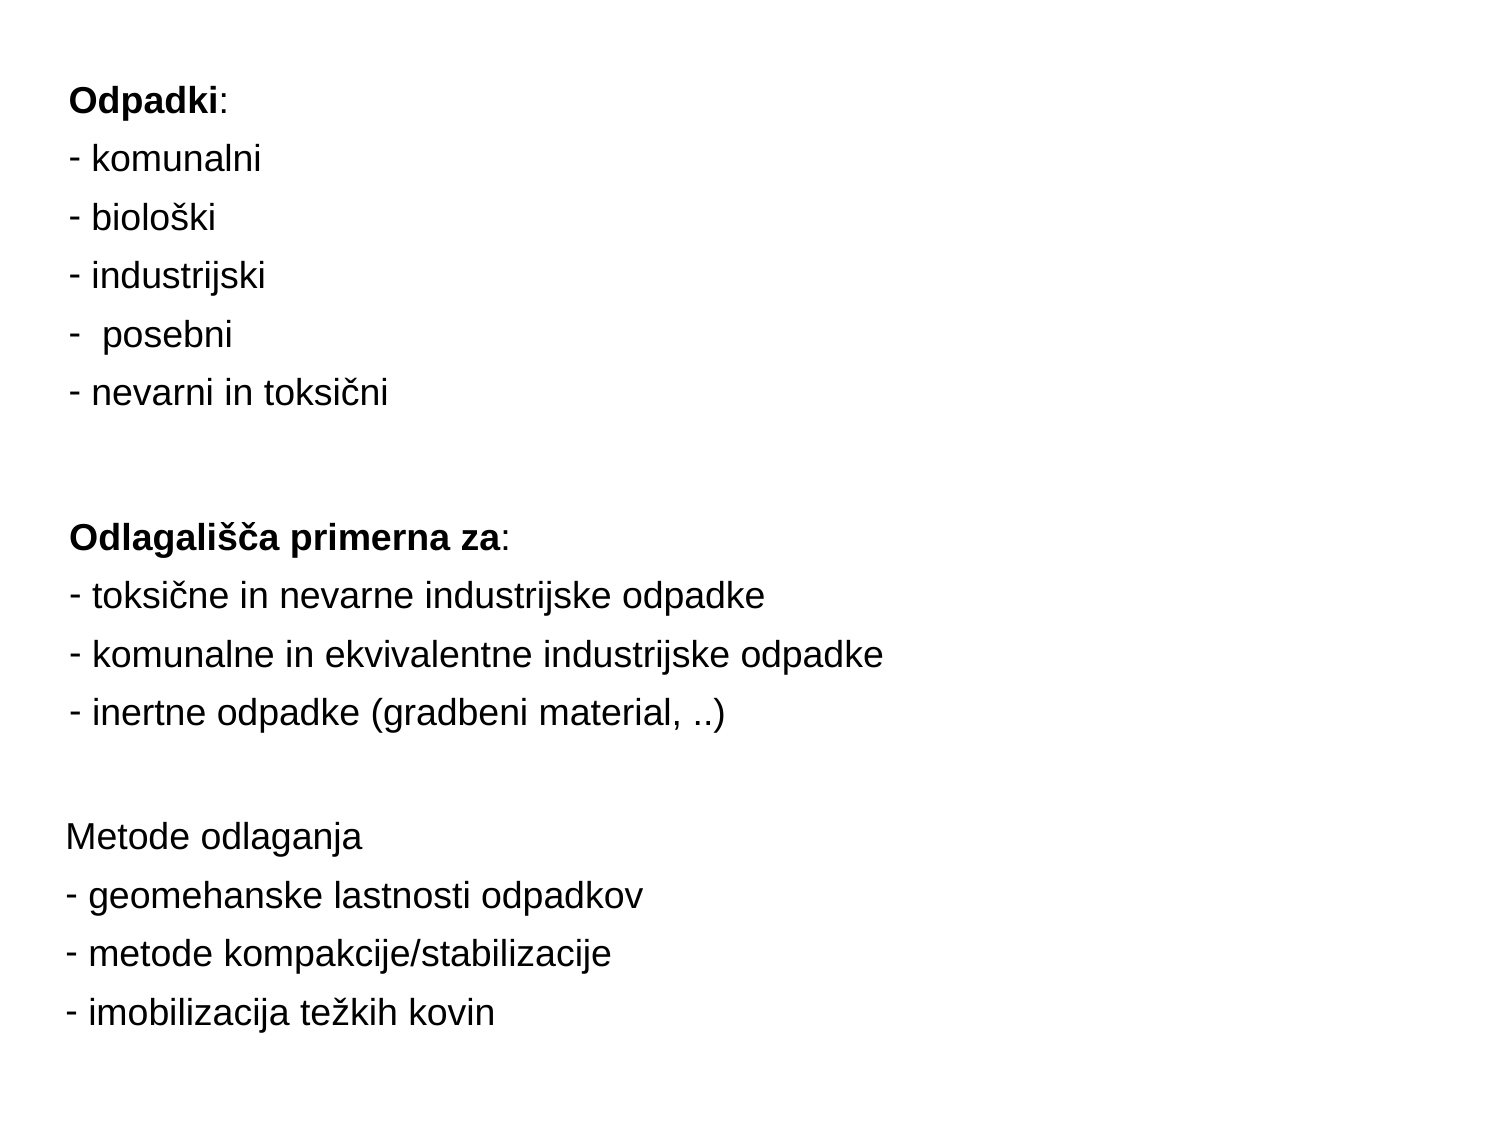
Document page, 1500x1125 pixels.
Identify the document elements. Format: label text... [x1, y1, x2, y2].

text_box Odpadki: komunalni biološki industrijski posebni nevarni in toksični [53, 54, 404, 421]
text_box Metode odlaganja geomehanske lastnosti odpadkov metode kompakcije/stabilizacije imobilizacija težkih kovin [50, 791, 659, 1041]
text_box Odlagališča primerna za: toksične in nevarne industrijske odpadke komunalne in ekvivalentne industrijske odpadke inertne odpadke (gradbeni material, ..) [54, 491, 899, 741]
